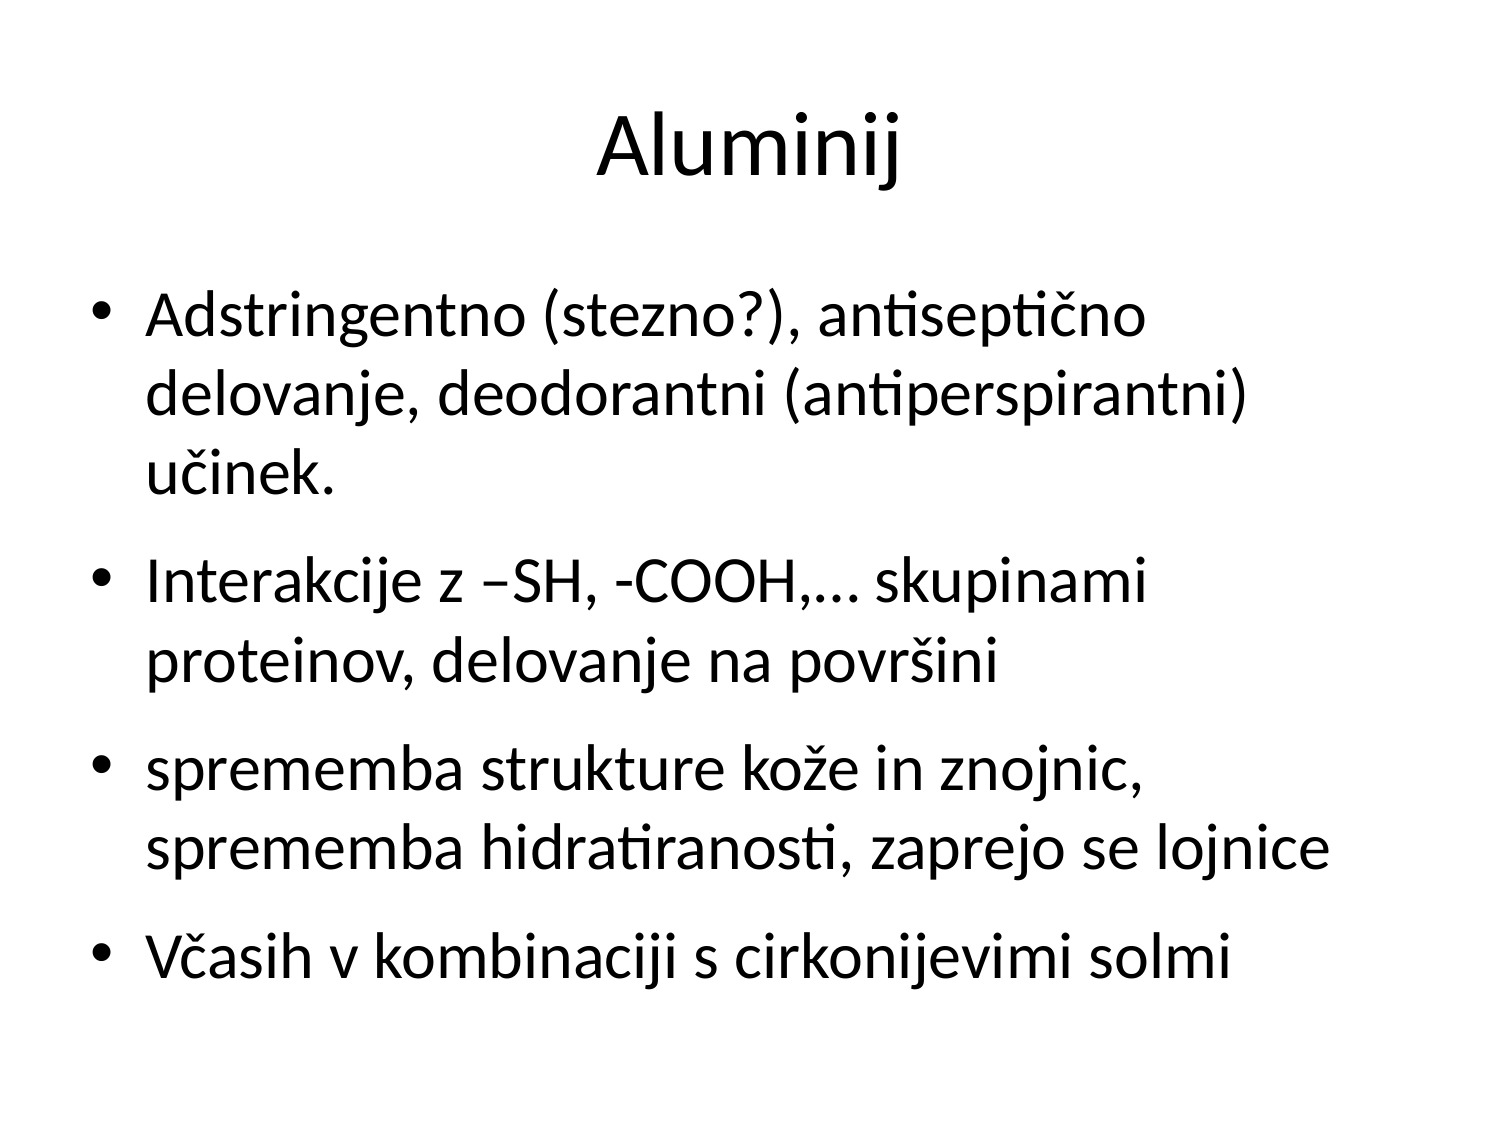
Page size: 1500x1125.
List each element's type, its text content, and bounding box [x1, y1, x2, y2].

list Adstringentno (stezno?), antiseptično delovanje, deodorantni (antiperspirantni) učinek. Interakcije z –SH, -COOH,… skupinami proteinov, delovanje na površini sprememba strukture kože in znojnic, sprememba hidratiranosti, zaprejo se lojnice Včasih v kombinaciji s cirkonijevimi solmi [75, 262, 1425, 1005]
title Aluminij [75, 45, 1425, 233]
